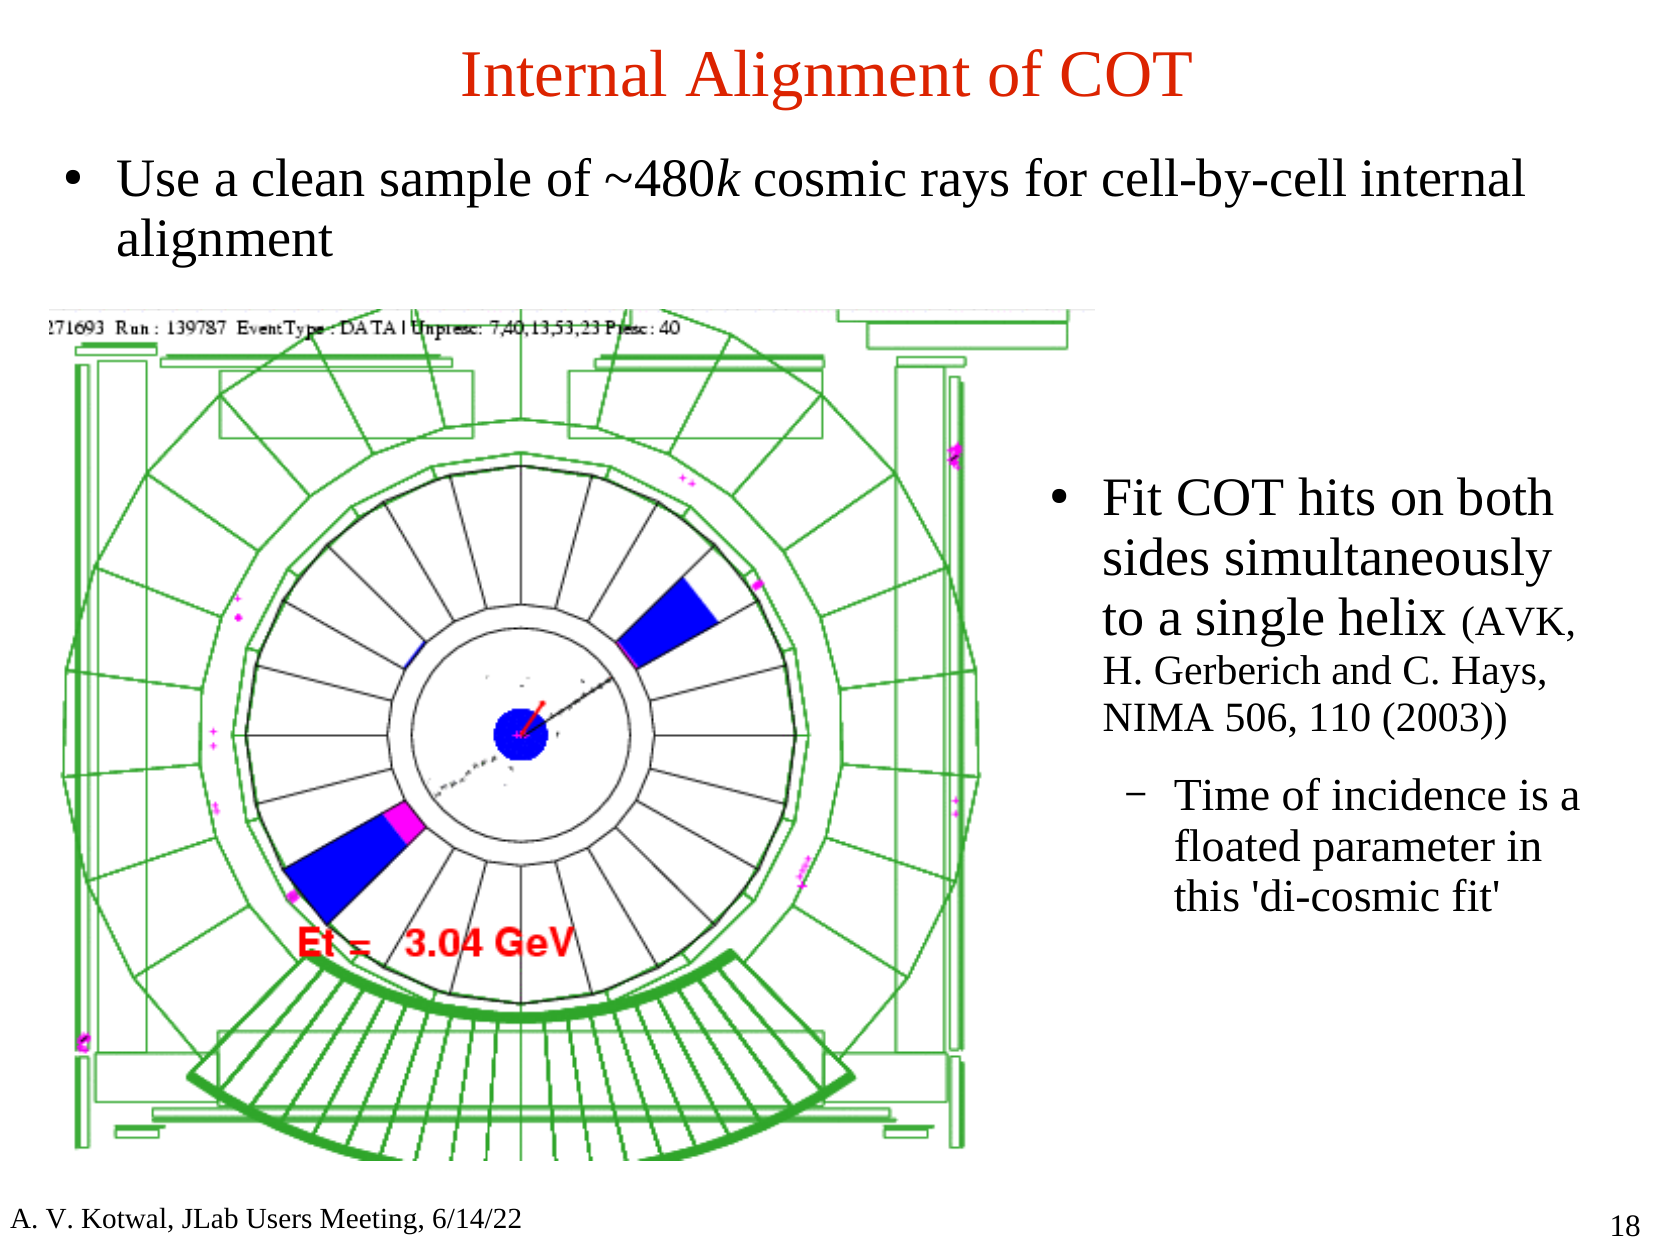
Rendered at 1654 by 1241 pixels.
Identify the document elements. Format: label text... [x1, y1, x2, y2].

list Fit COT hits on both sides simultaneously to a single helix (AVK, H. Gerberich and C. Hays, NIMA 506, 110 (2003)) Time of incidence is a floated parameter in this 'di-cosmic fit' [1031, 467, 1585, 1038]
title Internal Alignment of COT [121, 20, 1534, 127]
picture [49, 309, 1095, 1161]
list Use a clean sample of ~480k cosmic rays for cell-by-cell internal alignment [45, 148, 1619, 310]
